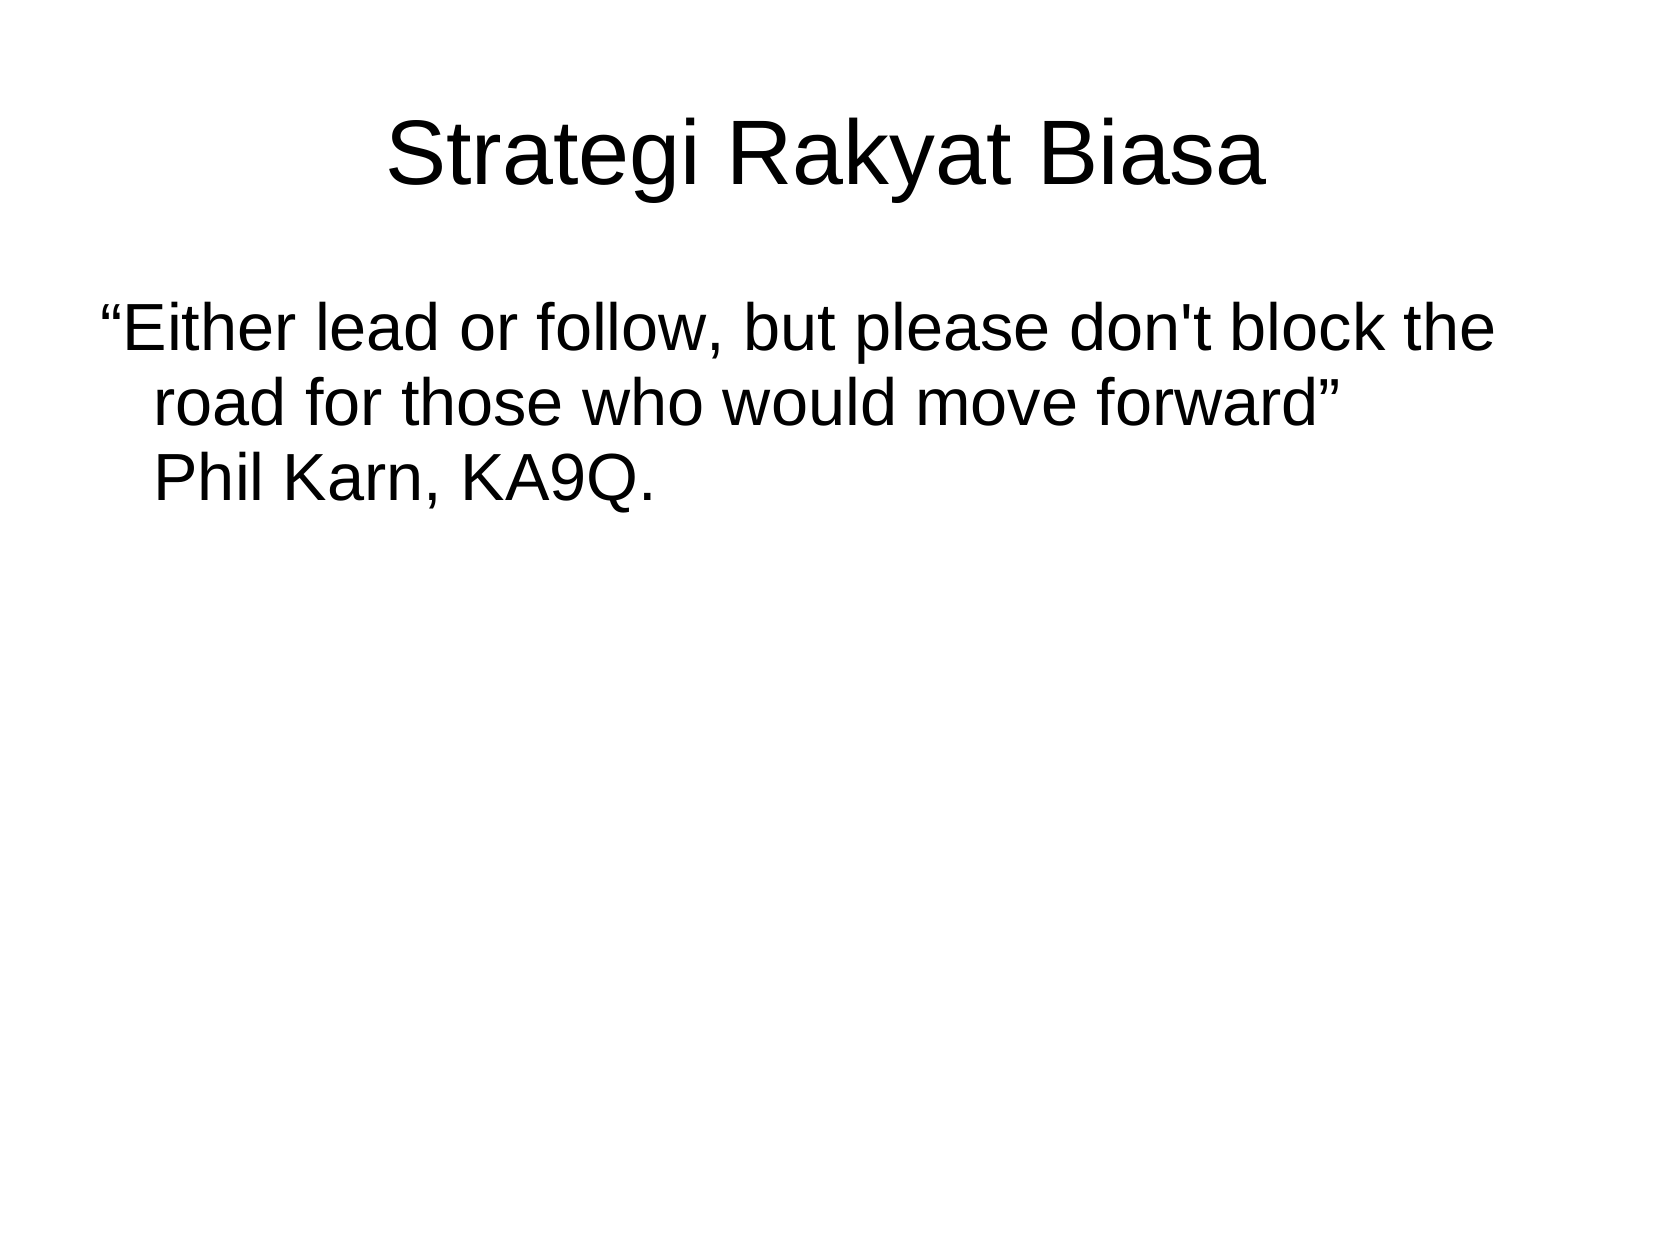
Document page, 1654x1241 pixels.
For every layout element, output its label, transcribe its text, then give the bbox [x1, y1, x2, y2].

list “Either lead or follow, but please don't block the road for those who would move forward” Phil Karn, KA9Q. [82, 290, 1571, 1094]
title Strategi Rakyat Biasa [82, 56, 1571, 250]
